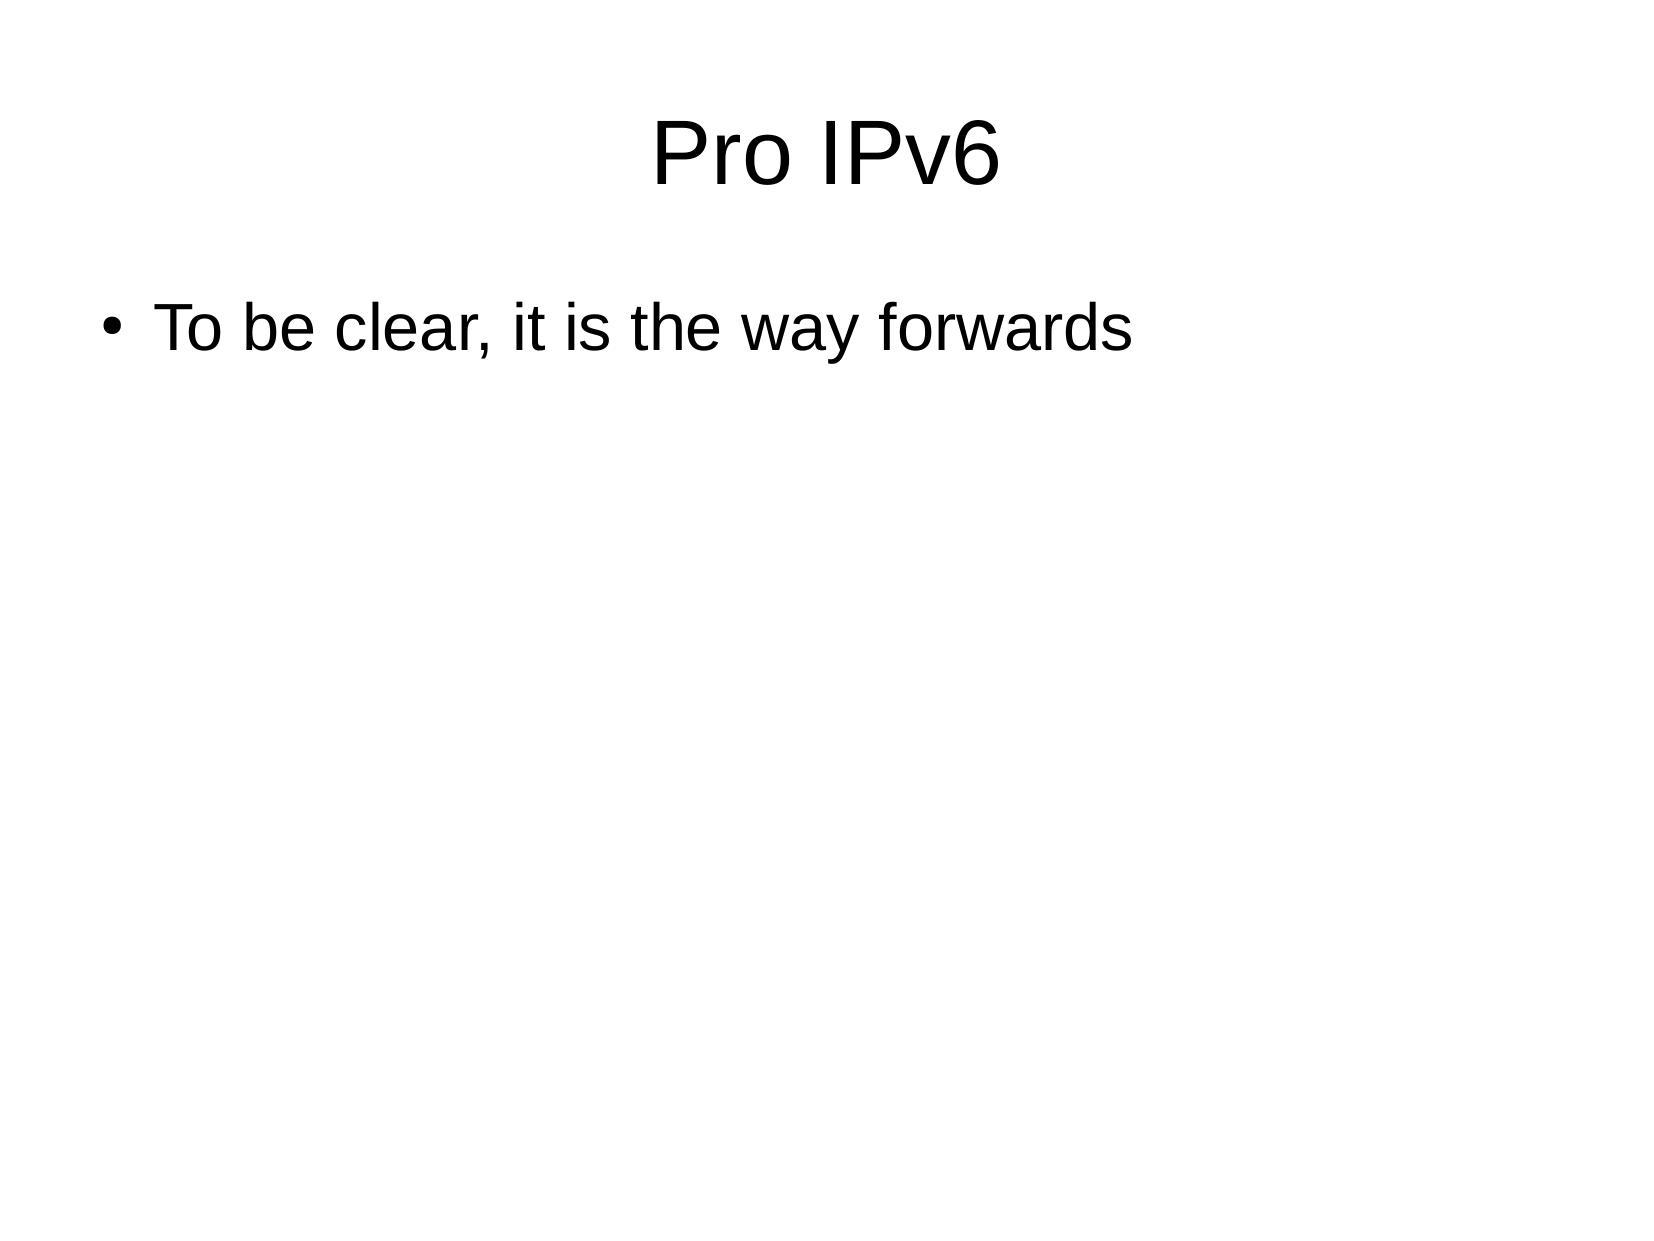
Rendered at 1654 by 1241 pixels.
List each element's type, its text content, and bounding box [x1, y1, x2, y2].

title Pro IPv6 [82, 49, 1571, 257]
list To be clear, it is the way forwards [82, 290, 1571, 1010]
